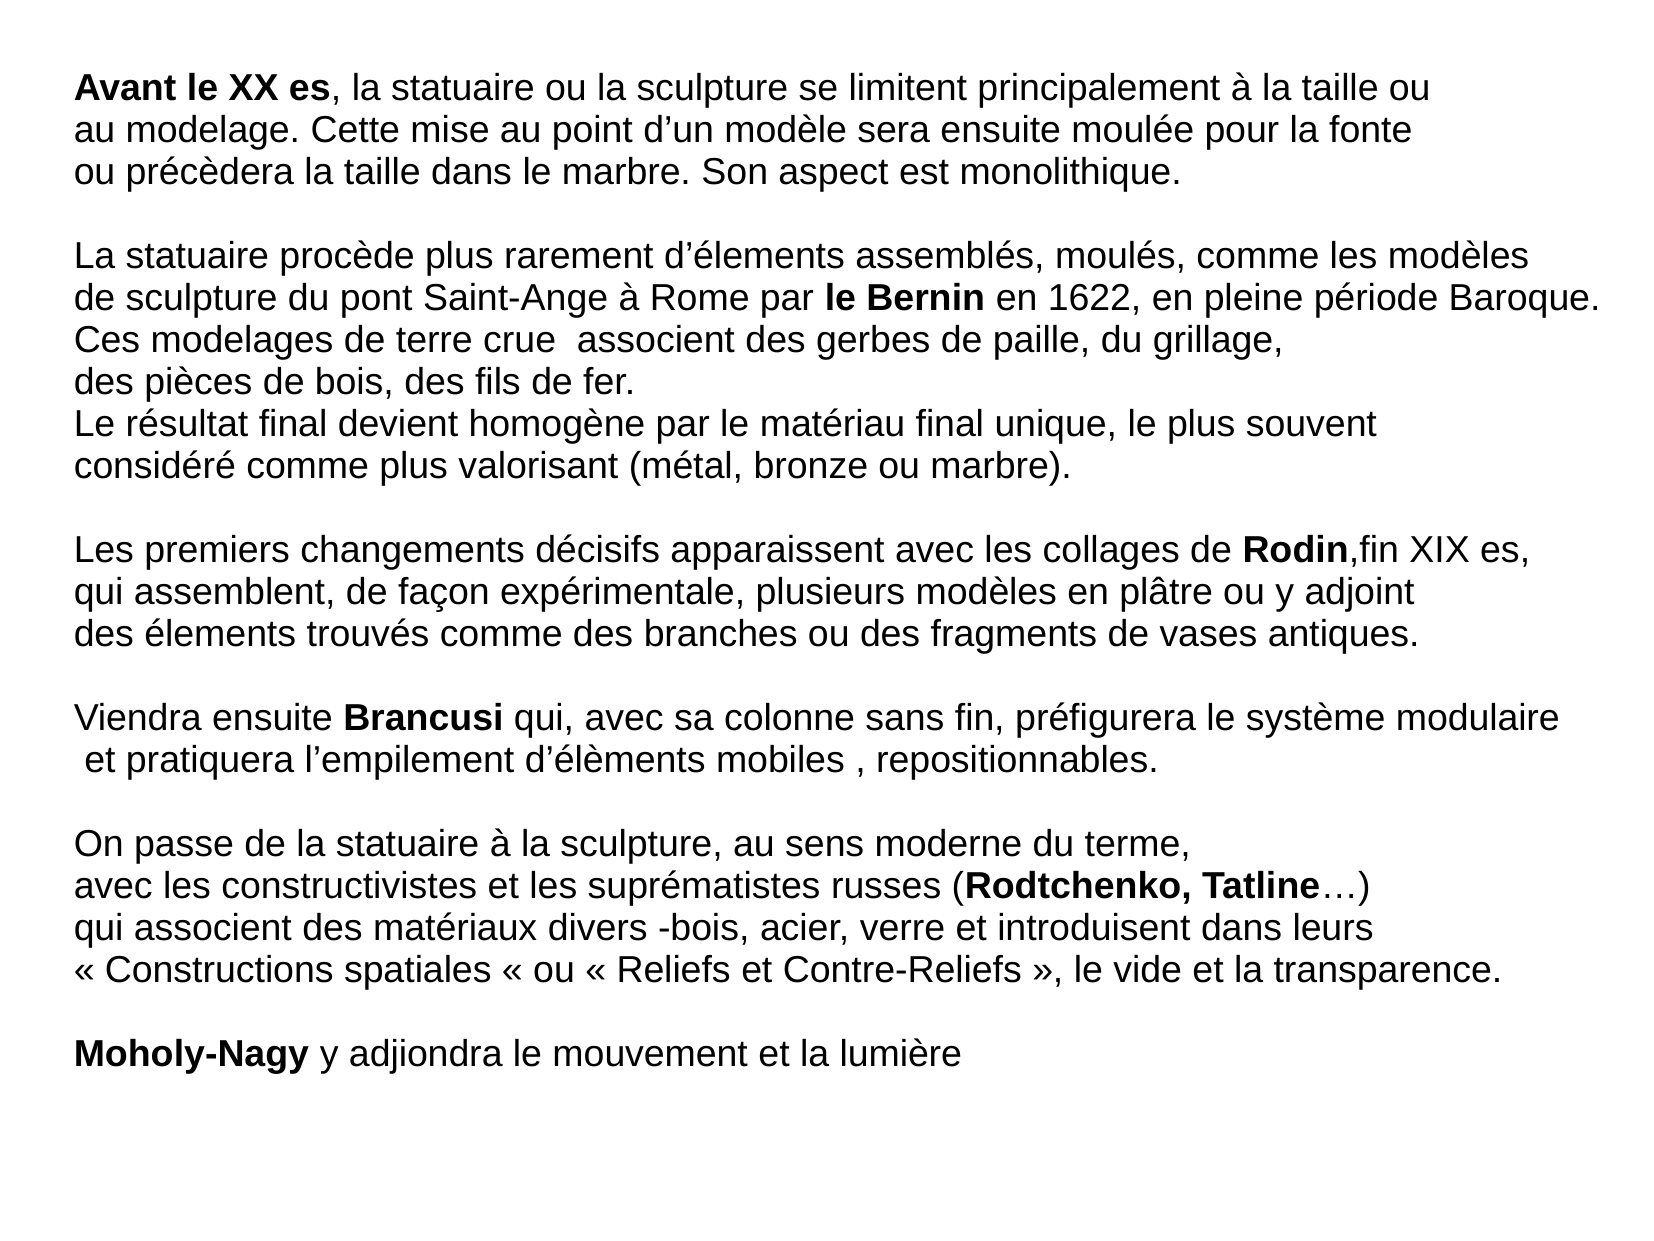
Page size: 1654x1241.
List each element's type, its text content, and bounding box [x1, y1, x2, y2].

text_box Avant le XX es, la statuaire ou la sculpture se limitent principalement à la taille ou au modelage. Cette mise au point d’un modèle sera ensuite moulée pour la fonte ou précèdera la taille dans le marbre. Son aspect est monolithique. La statuaire procède plus rarement d’élements assemblés, moulés, comme les modèles de sculpture du pont Saint-Ange à Rome par le Bernin en 1622, en pleine période Baroque. Ces modelages de terre crue associent des gerbes de paille, du grillage, des pièces de bois, des fils de fer. Le résultat final devient homogène par le matériau final unique, le plus souvent considéré comme plus valorisant (métal, bronze ou marbre). Les premiers changements décisifs apparaissent avec les collages de Rodin,fin XIX es, qui assemblent, de façon expérimentale, plusieurs modèles en plâtre ou y adjoint des élements trouvés comme des branches ou des fragments de vases antiques. Viendra ensuite Brancusi qui, avec sa colonne sans fin, préfigurera le système modulaire et pratiquera l’empilement d’élèments mobiles , repositionnables. On passe de la statuaire à la sculpture, au sens moderne du terme, avec les constructivistes et les suprématistes russes (Rodtchenko, Tatline…) qui associent des matériaux divers -bois, acier, verre et introduisent dans leurs « Constructions spatiales « ou « Reliefs et Contre-Reliefs », le vide et la transparence. Moholy-Nagy y adjiondra le mouvement et la lumière [59, 59, 1625, 1211]
